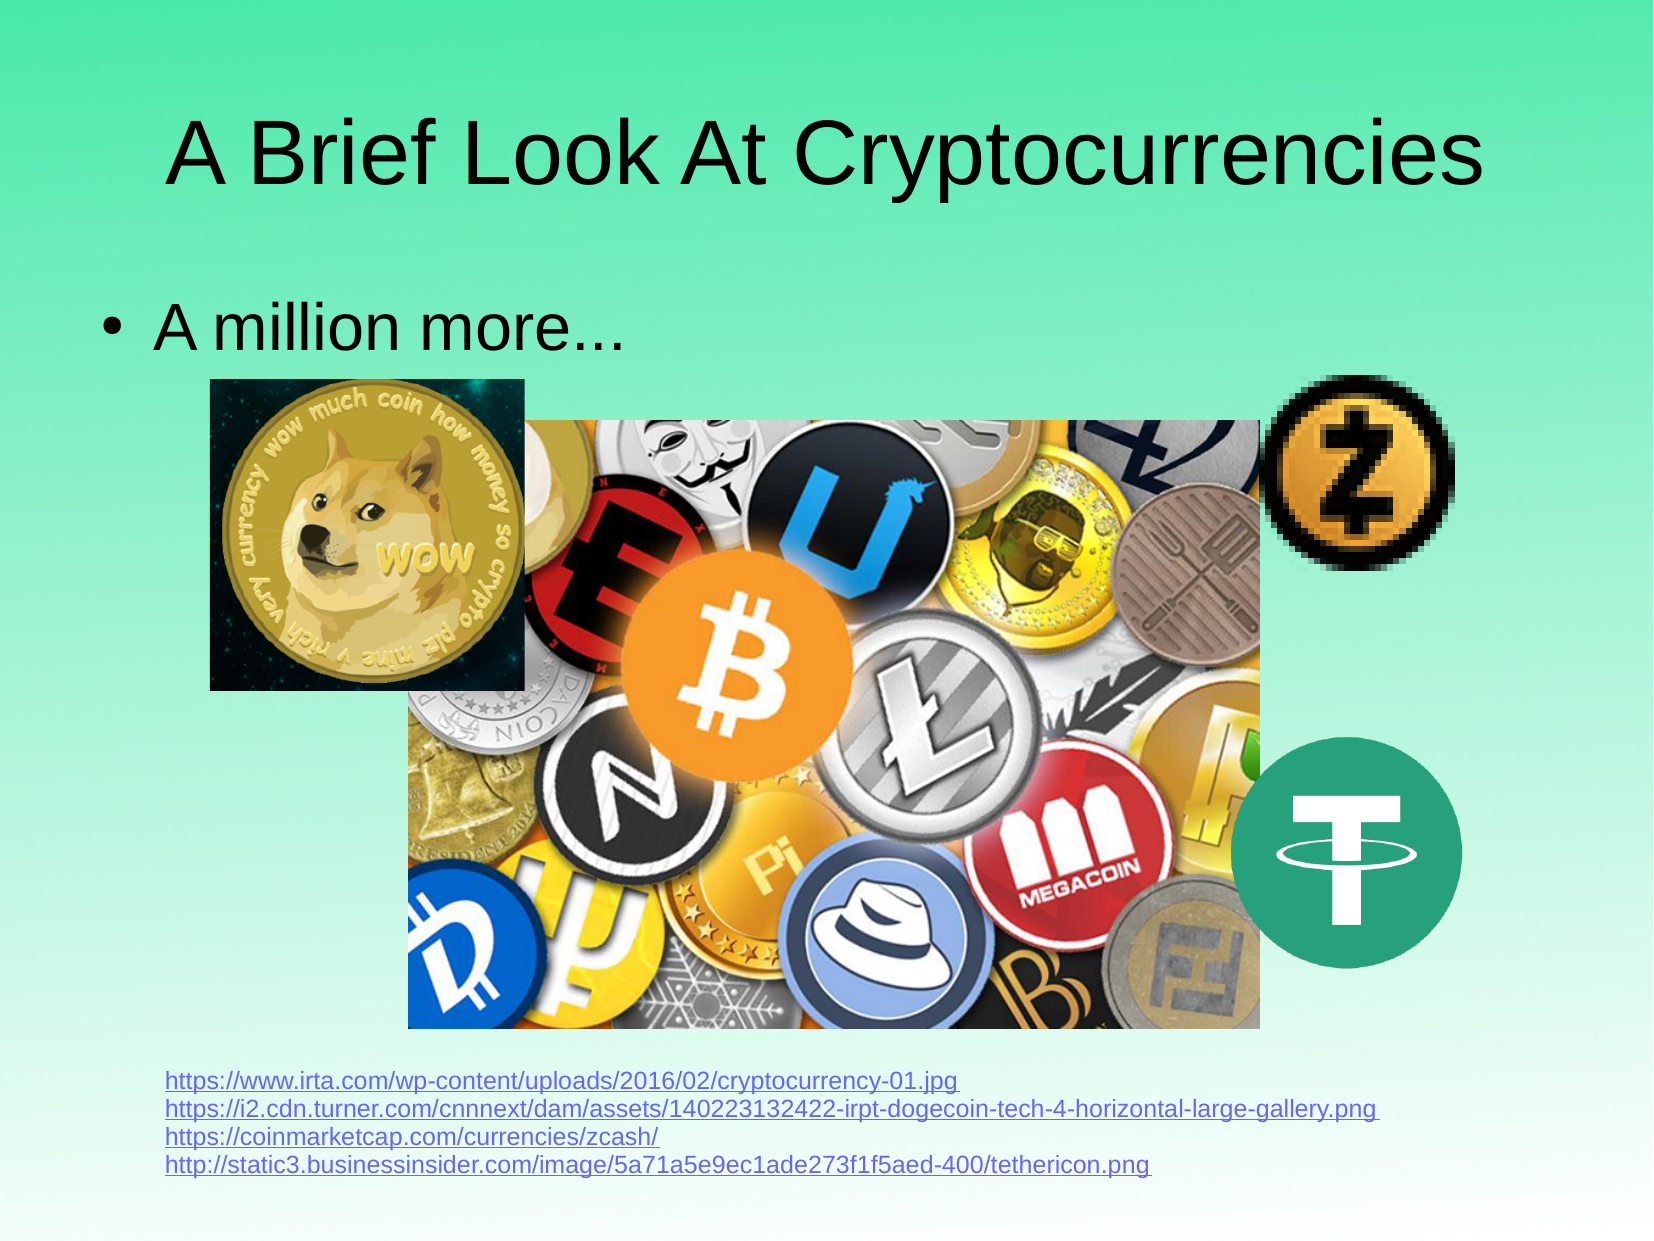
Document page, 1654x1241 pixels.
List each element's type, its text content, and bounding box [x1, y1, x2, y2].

text_box https://www.irta.com/wp-content/uploads/2016/02/cryptocurrency-01.jpg https://i2.cdn.turner.com/cnnnext/dam/assets/140223132422-irpt-dogecoin-tech-4-horizontal-large-gallery.png https://coinmarketcap.com/currencies/zcash/ http://static3.businessinsider.com/image/5a71a5e9ec1ade273f1f5aed-400/tethericon.png [149, 1059, 1455, 1187]
list A million more... [82, 290, 1571, 1010]
title A Brief Look At Cryptocurrencies [82, 49, 1571, 257]
picture [0, 0, 1654, 1241]
